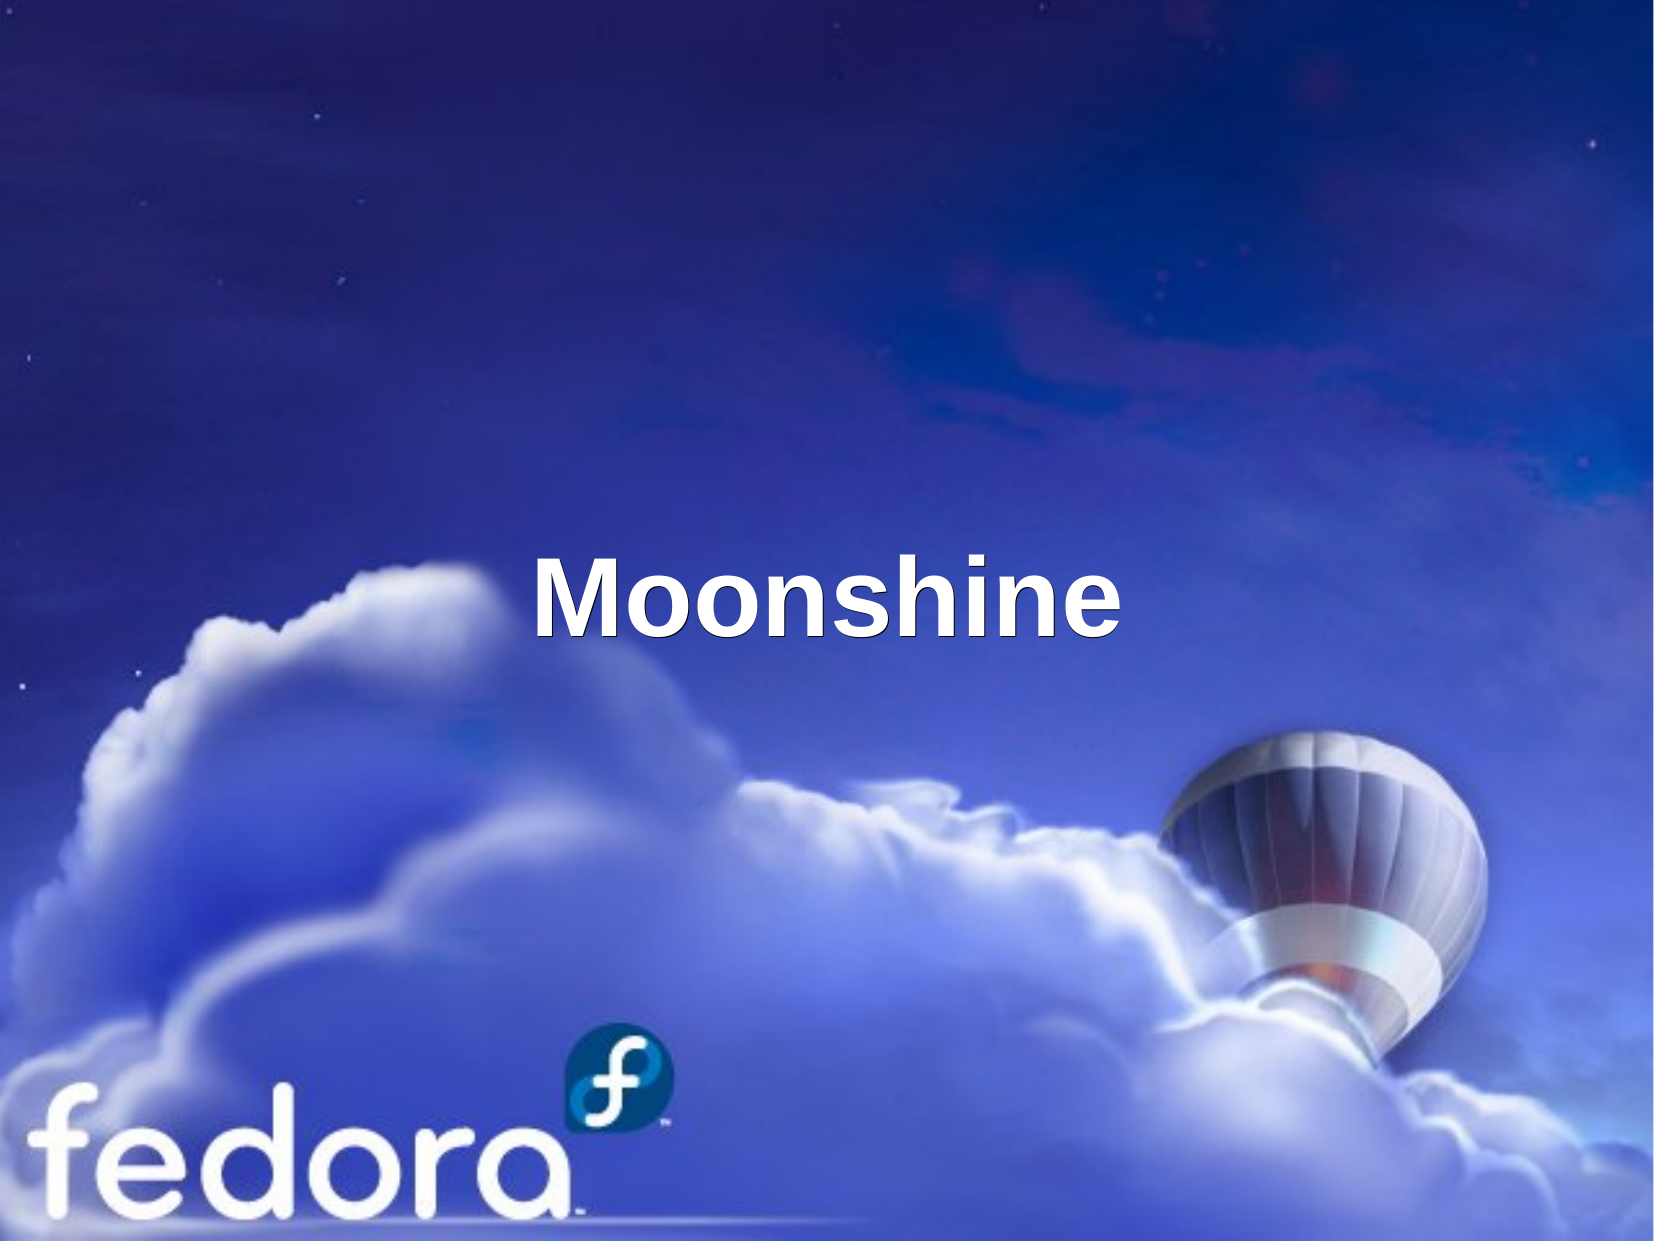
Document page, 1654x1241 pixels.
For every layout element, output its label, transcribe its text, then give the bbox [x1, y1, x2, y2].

text_box Moonshine [106, 527, 1549, 713]
picture [0, 0, 1654, 1241]
